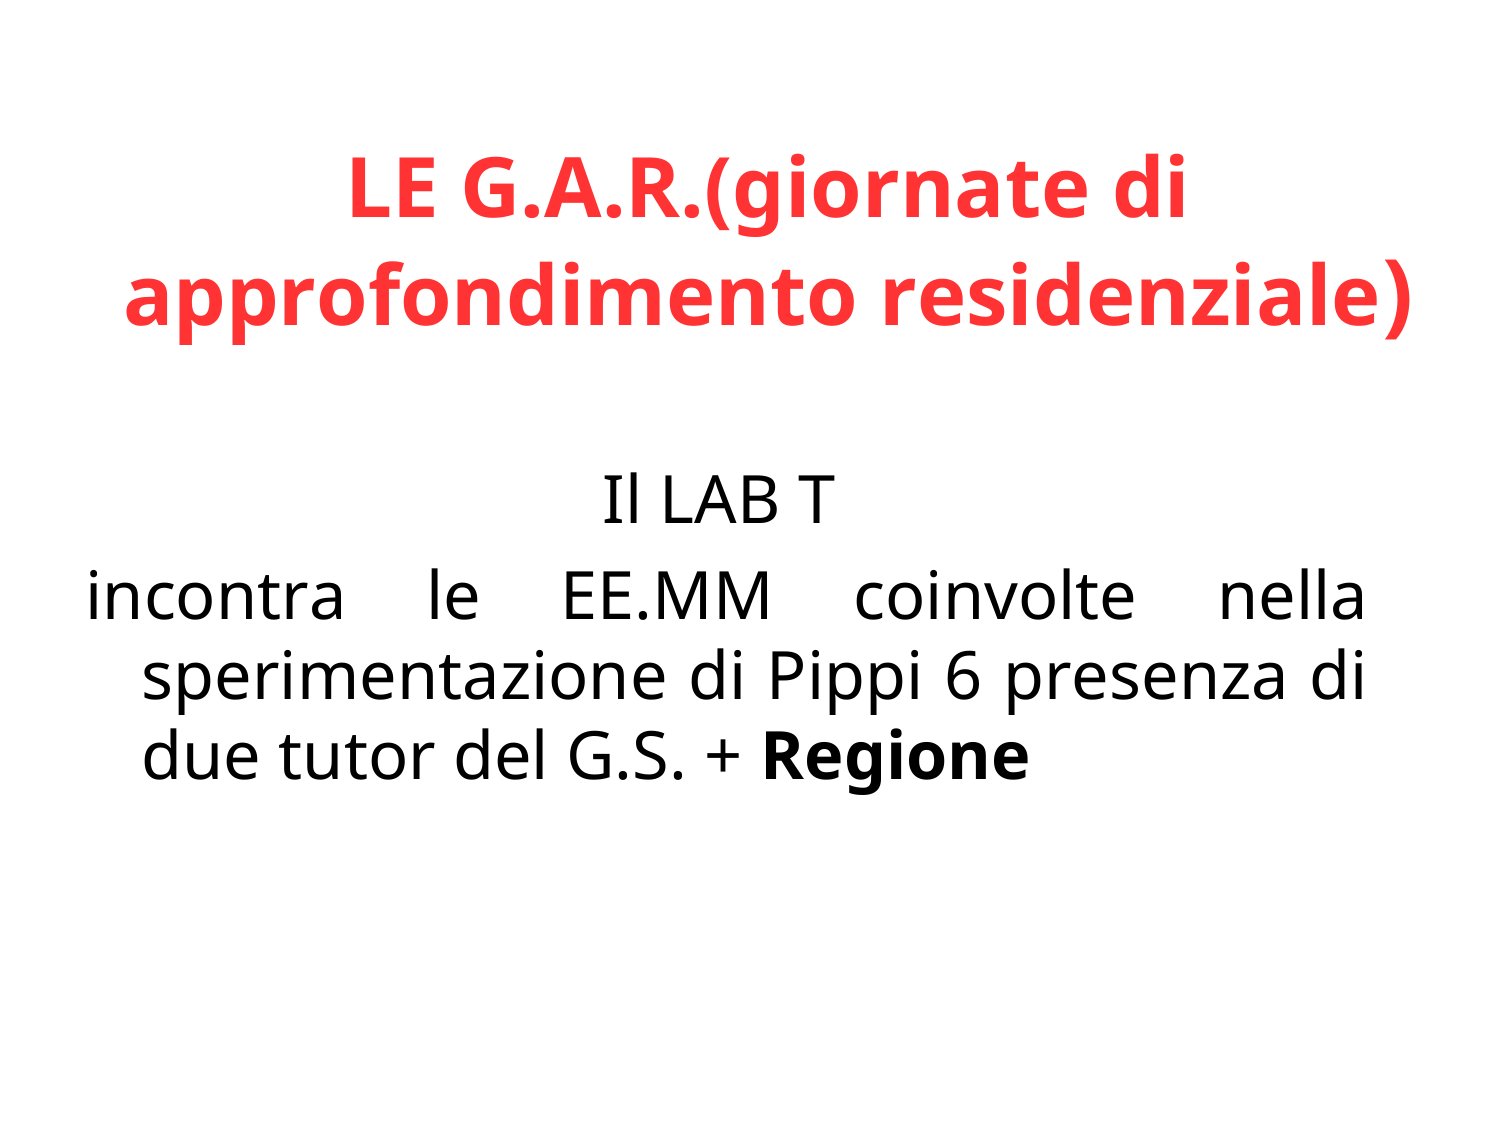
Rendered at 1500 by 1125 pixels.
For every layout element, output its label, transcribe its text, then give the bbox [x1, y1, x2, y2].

list Il LAB T incontra le EE.MM coinvolte nella sperimentazione di Pippi 6 presenza di due tutor del G.S. + Regione [70, 448, 1416, 957]
title LE G.A.R.(giornate di approfondimento residenziale) [95, 26, 1441, 352]
